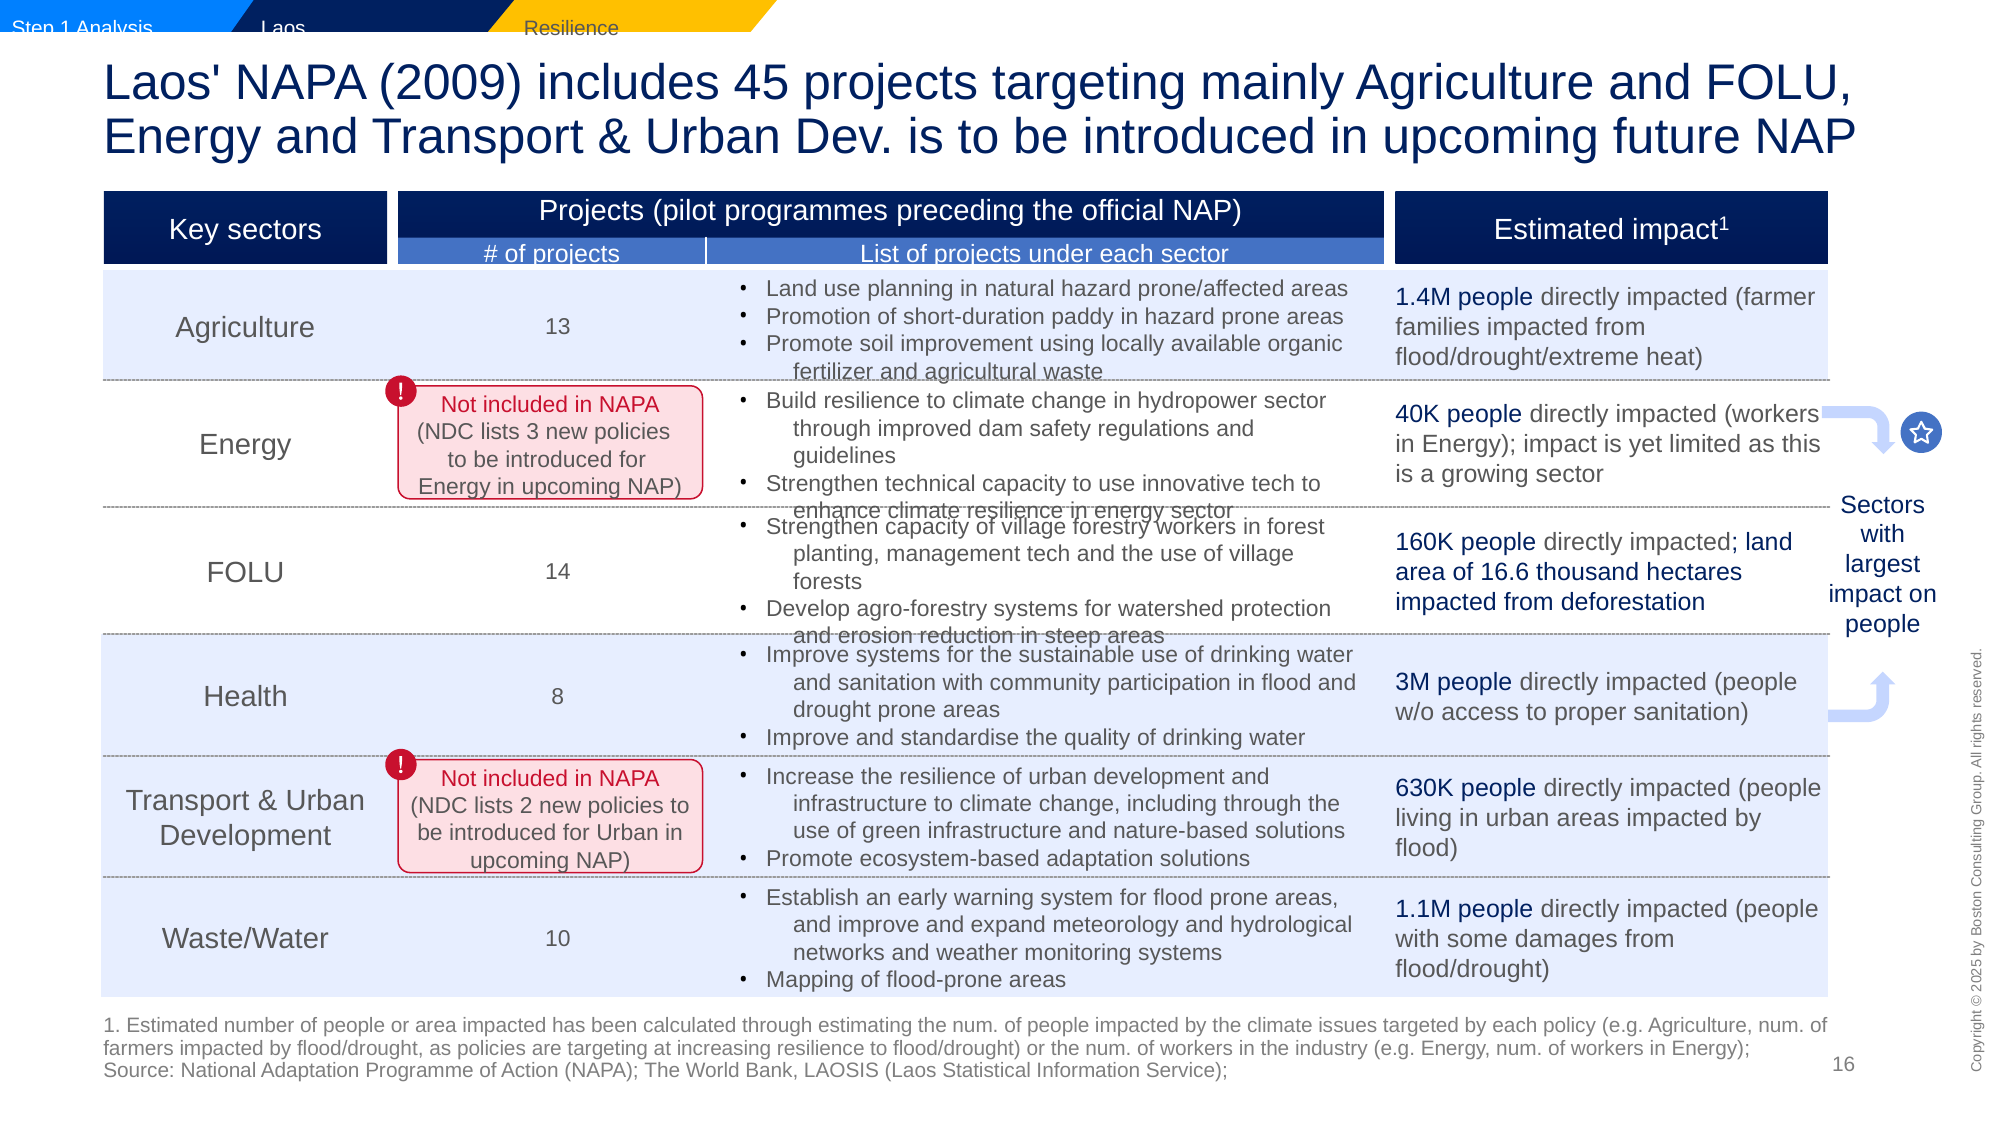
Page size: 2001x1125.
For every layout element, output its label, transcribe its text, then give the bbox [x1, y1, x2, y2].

text_box 14 [409, 511, 706, 631]
text_box [103, 270, 1828, 407]
text_box [1900, 411, 1942, 453]
text_box Health [103, 638, 388, 752]
text_box 8 [409, 638, 706, 752]
text_box Establish an early warning system for flood prone areas, and improve and expand meteorology and hydrological networks and weather monitoring systems Mapping of flood-prone areas [706, 880, 1363, 994]
text_box [101, 634, 1828, 997]
text_box Not included in NAPA (NDC lists 3 new policies to be introduced for Energy in upcoming NAP) [398, 385, 703, 499]
text_box Strengthen capacity of village forestry workers in forest planting, management tech and the use of village forests Develop agro-forestry systems for watershed protection and erosion reduction in steep areas [706, 511, 1363, 631]
text_box 1. Estimated number of people or area impacted has been calculated through estimating the num. of people impacted by the climate issues targeted by each policy (e.g. Agriculture, num. of farmers impacted by flood/drought, as policies are targeting at increasing resilience to flood/drought) or the num. of workers in the industry (e.g. Energy, num. of workers in Energy); Source: National Adaptation Programme of Action (NAPA); The World Bank, LAOSIS (Laos Statistical Information Service); [103, 1015, 1856, 1082]
text_box Key sectors [103, 191, 388, 264]
text_box Waste/Water [103, 880, 388, 994]
text_box Sectors with largest impact on people [1805, 480, 1960, 636]
text_box 40K people directly impacted (workers in Energy); impact is yet limited as this is a growing sector [1395, 385, 1828, 499]
text_box Laos [232, 0, 515, 32]
text_box 160K people directly impacted; land area of 16.6 thousand hectares impacted from deforestation [1395, 511, 1805, 631]
text_box 13 [409, 273, 706, 378]
text_box Improve systems for the sustainable use of drinking water and sanitation with community participation in flood and drought prone areas Improve and standardise the quality of drinking water [706, 638, 1363, 752]
text_box Agriculture [103, 273, 388, 378]
text_box Energy [103, 385, 388, 499]
text_box # of projects [398, 237, 705, 264]
text_box Increase the resilience of urban development and infrastructure to climate change, including through the use of green infrastructure and nature-based solutions Promote ecosystem-based adaptation solutions [706, 759, 1363, 873]
text_box Land use planning in natural hazard prone/affected areas Promotion of short-duration paddy in hazard prone areas Promote soil improvement using locally available organic fertilizer and agricultural waste [706, 273, 1363, 378]
text_box 10 [409, 880, 706, 994]
text_box 630K people directly impacted (people living in urban areas impacted by flood) [1395, 759, 1828, 873]
text_box Build resilience to climate change in hydropower sector through improved dam safety regulations and guidelines Strengthen technical capacity to use innovative tech to enhance climate resilience in energy sector [706, 385, 1363, 499]
text_box List of projects under each sector [707, 237, 1384, 264]
text_box 1.1M people directly impacted (people with some damages from flood/drought) [1395, 880, 1828, 994]
text_box Projects (pilot programmes preceding the official NAP) [398, 191, 1384, 237]
text_box Resilience [489, 0, 777, 32]
text_box Step 1 Analysis [0, 0, 254, 32]
text_box 1.4M people directly impacted (farmer families impacted from flood/drought/extreme heat) [1395, 273, 1828, 378]
title Laos' NAPA (2009) includes 45 projects targeting mainly Agriculture and FOLU, Energy and Transport & Urban Dev. is to be introduced in upcoming future NAP [103, 55, 1897, 166]
text_box [1828, 406, 1896, 455]
text_box Estimated impact1 [1395, 191, 1828, 264]
text_box 3M people directly impacted (people w/o access to proper sanitation) [1395, 638, 1828, 752]
text_box Transport & Urban Development [103, 759, 388, 873]
text_box FOLU [103, 511, 388, 631]
text_box Not included in NAPA (NDC lists 2 new policies to be introduced for Urban in upcoming NAP) [398, 759, 703, 873]
text_box [1828, 671, 1896, 723]
